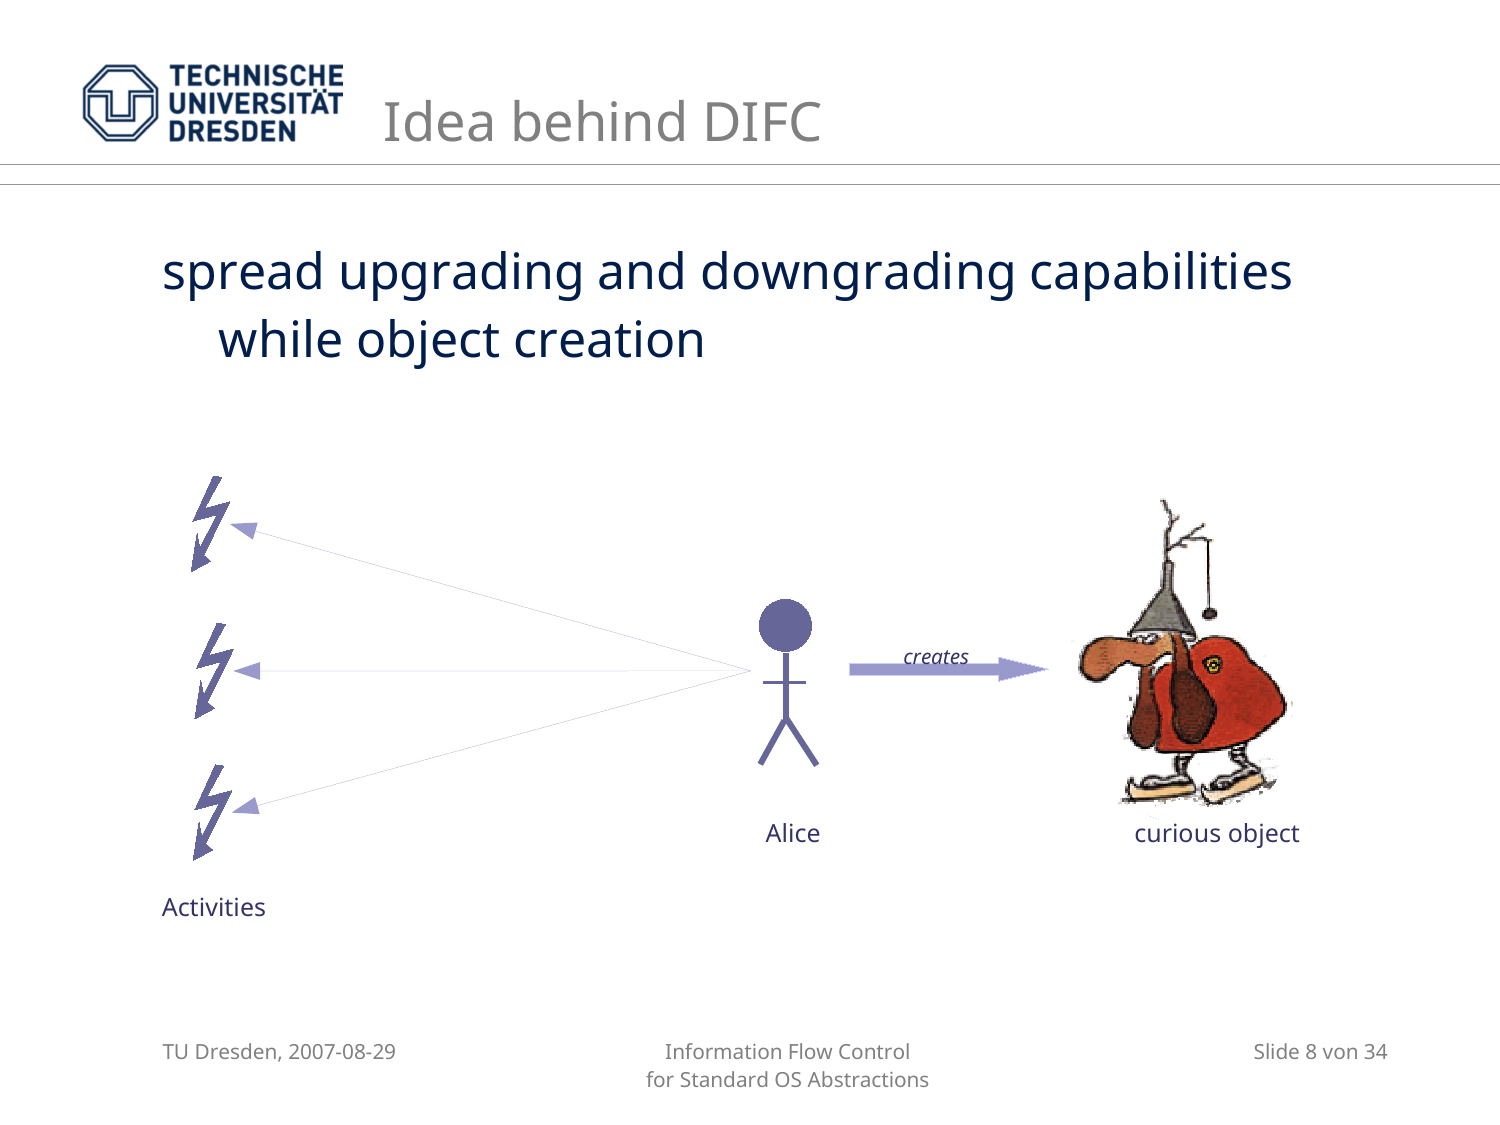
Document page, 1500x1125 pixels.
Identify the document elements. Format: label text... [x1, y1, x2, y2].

title Idea behind DIFC [383, 87, 1468, 154]
text_box [759, 599, 812, 652]
text_box Activities [147, 882, 288, 928]
picture [82, 64, 343, 142]
list spread upgrading and downgrading capabilities while object creation [162, 236, 1388, 990]
text_box [194, 623, 234, 719]
text_box [191, 476, 230, 572]
text_box curious object [1119, 807, 1350, 856]
text_box Alice [750, 807, 843, 856]
picture [1055, 484, 1318, 834]
text_box [193, 764, 232, 861]
text_box creates [849, 657, 1049, 682]
